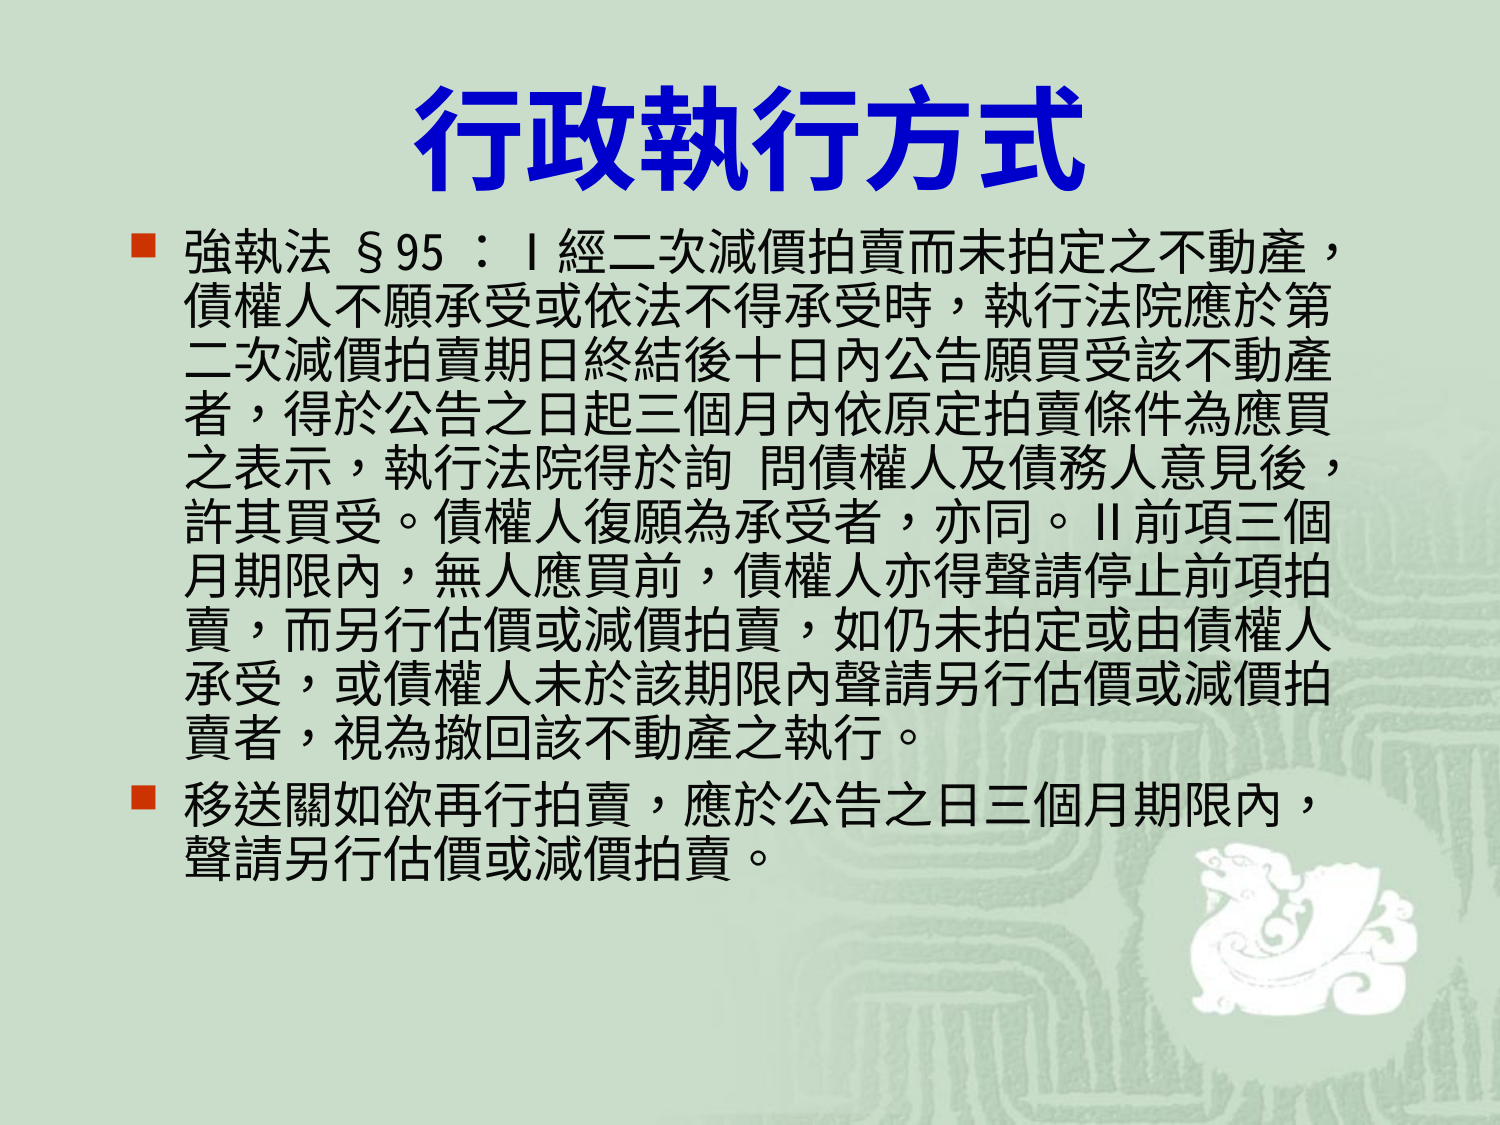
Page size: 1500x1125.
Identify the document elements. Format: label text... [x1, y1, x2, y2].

list 強執法§95：Ⅰ經二次減價拍賣而未拍定之不動產，債權人不願承受或依法不得承受時，執行法院應於第二次減價拍賣期日終結後十日內公告願買受該不動產者，得於公告之日起三個月內依原定拍賣條件為應買之表示，執行法院得於詢 問債權人及債務人意見後，許其買受。債權人復願為承受者，亦同。Ⅱ前項三個月期限內，無人應買前，債權人亦得聲請停止前項拍賣，而另行估價或減價拍賣，如仍未拍定或由債權人承受，或債權人未於該期限內聲請另行估價或減價拍賣者，視為撤回該不動產之執行。 移送關如欲再行拍賣，應於公告之日三個月期限內，聲請另行估價或減價拍賣。 [112, 219, 1388, 1002]
title 行政執行方式 [112, 61, 1388, 212]
picture [0, 0, 1500, 1125]
